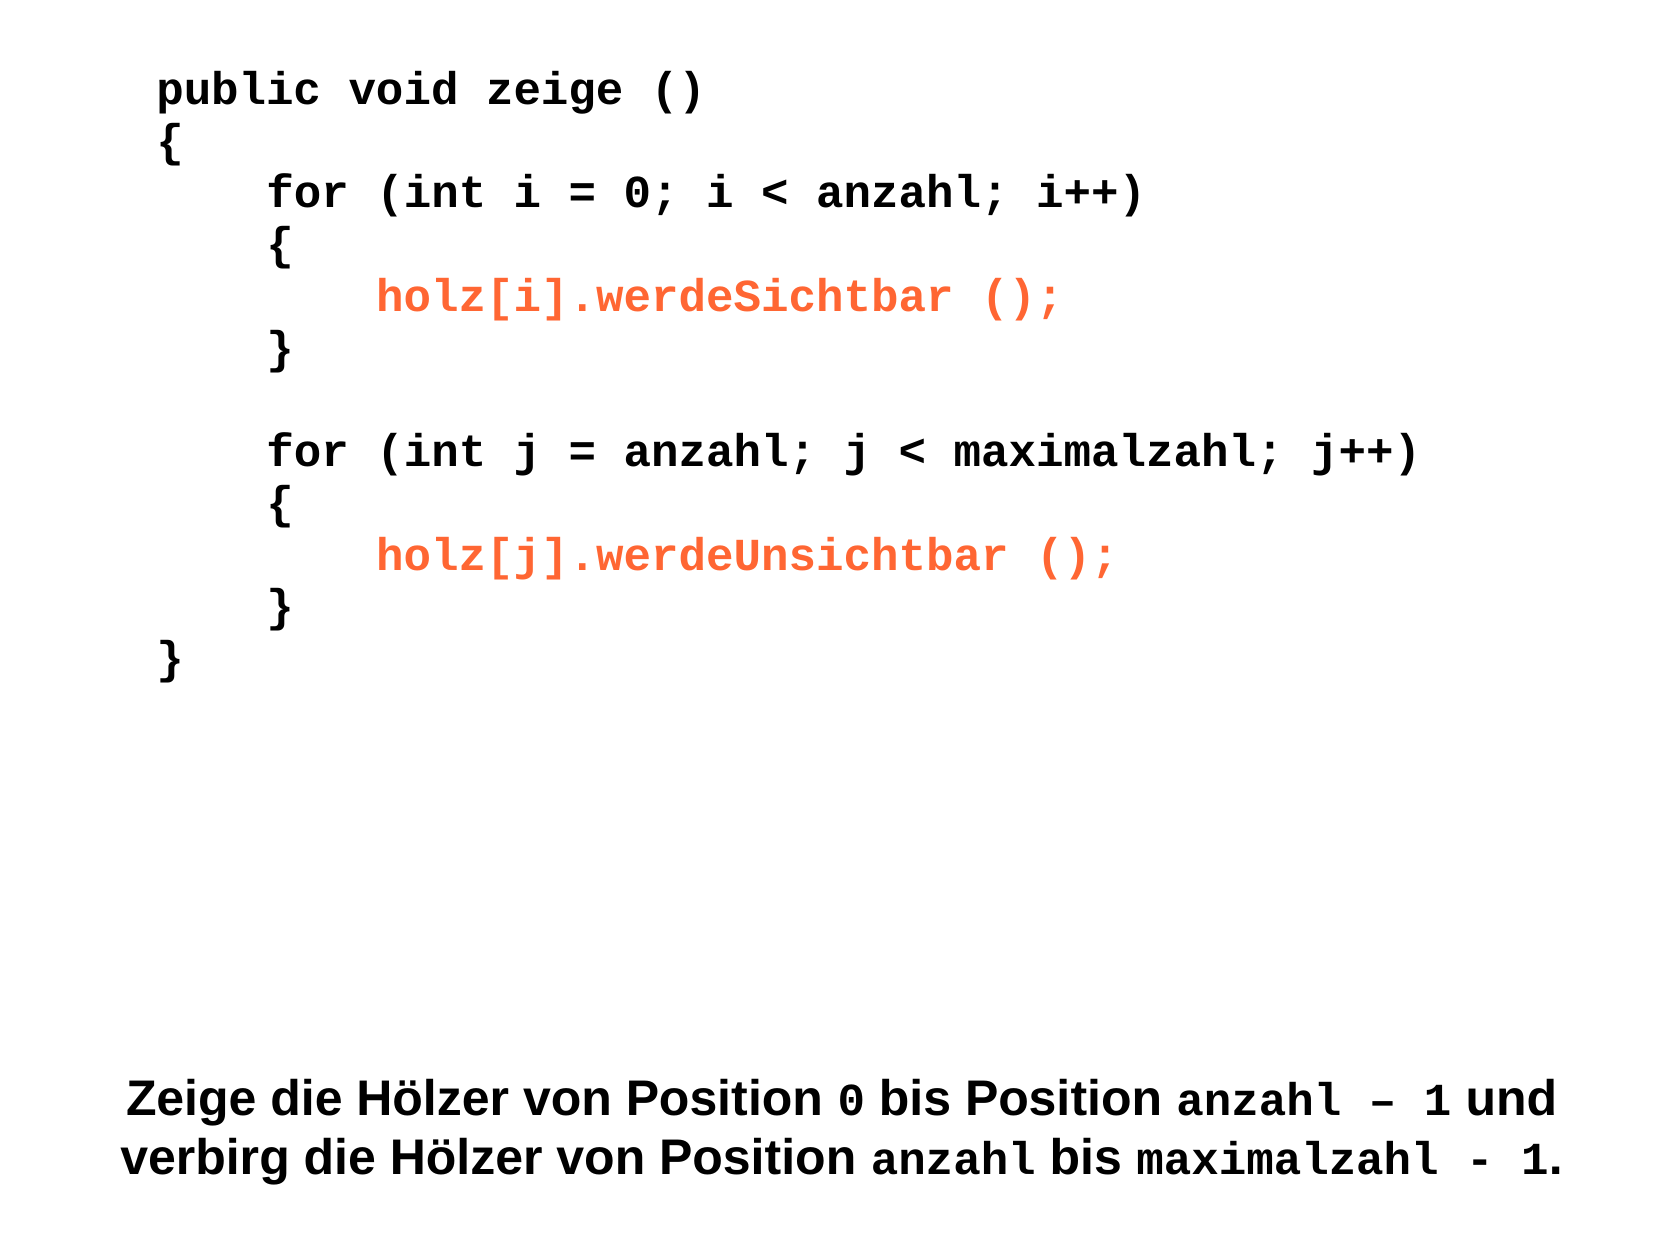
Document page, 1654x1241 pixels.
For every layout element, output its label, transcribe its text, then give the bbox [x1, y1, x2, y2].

text_box public void zeige () { for (int i = 0; i < anzahl; i++) { holz[i].werdeSichtbar (); } for (int j = anzahl; j < maximalzahl; j++) { holz[j].werdeUnsichtbar (); } } [59, 59, 1625, 857]
text_box Zeige die Hölzer von Position 0 bis Position anzahl – 1 und verbirg die Hölzer von Position anzahl bis maximalzahl - 1. [59, 1062, 1625, 1198]
